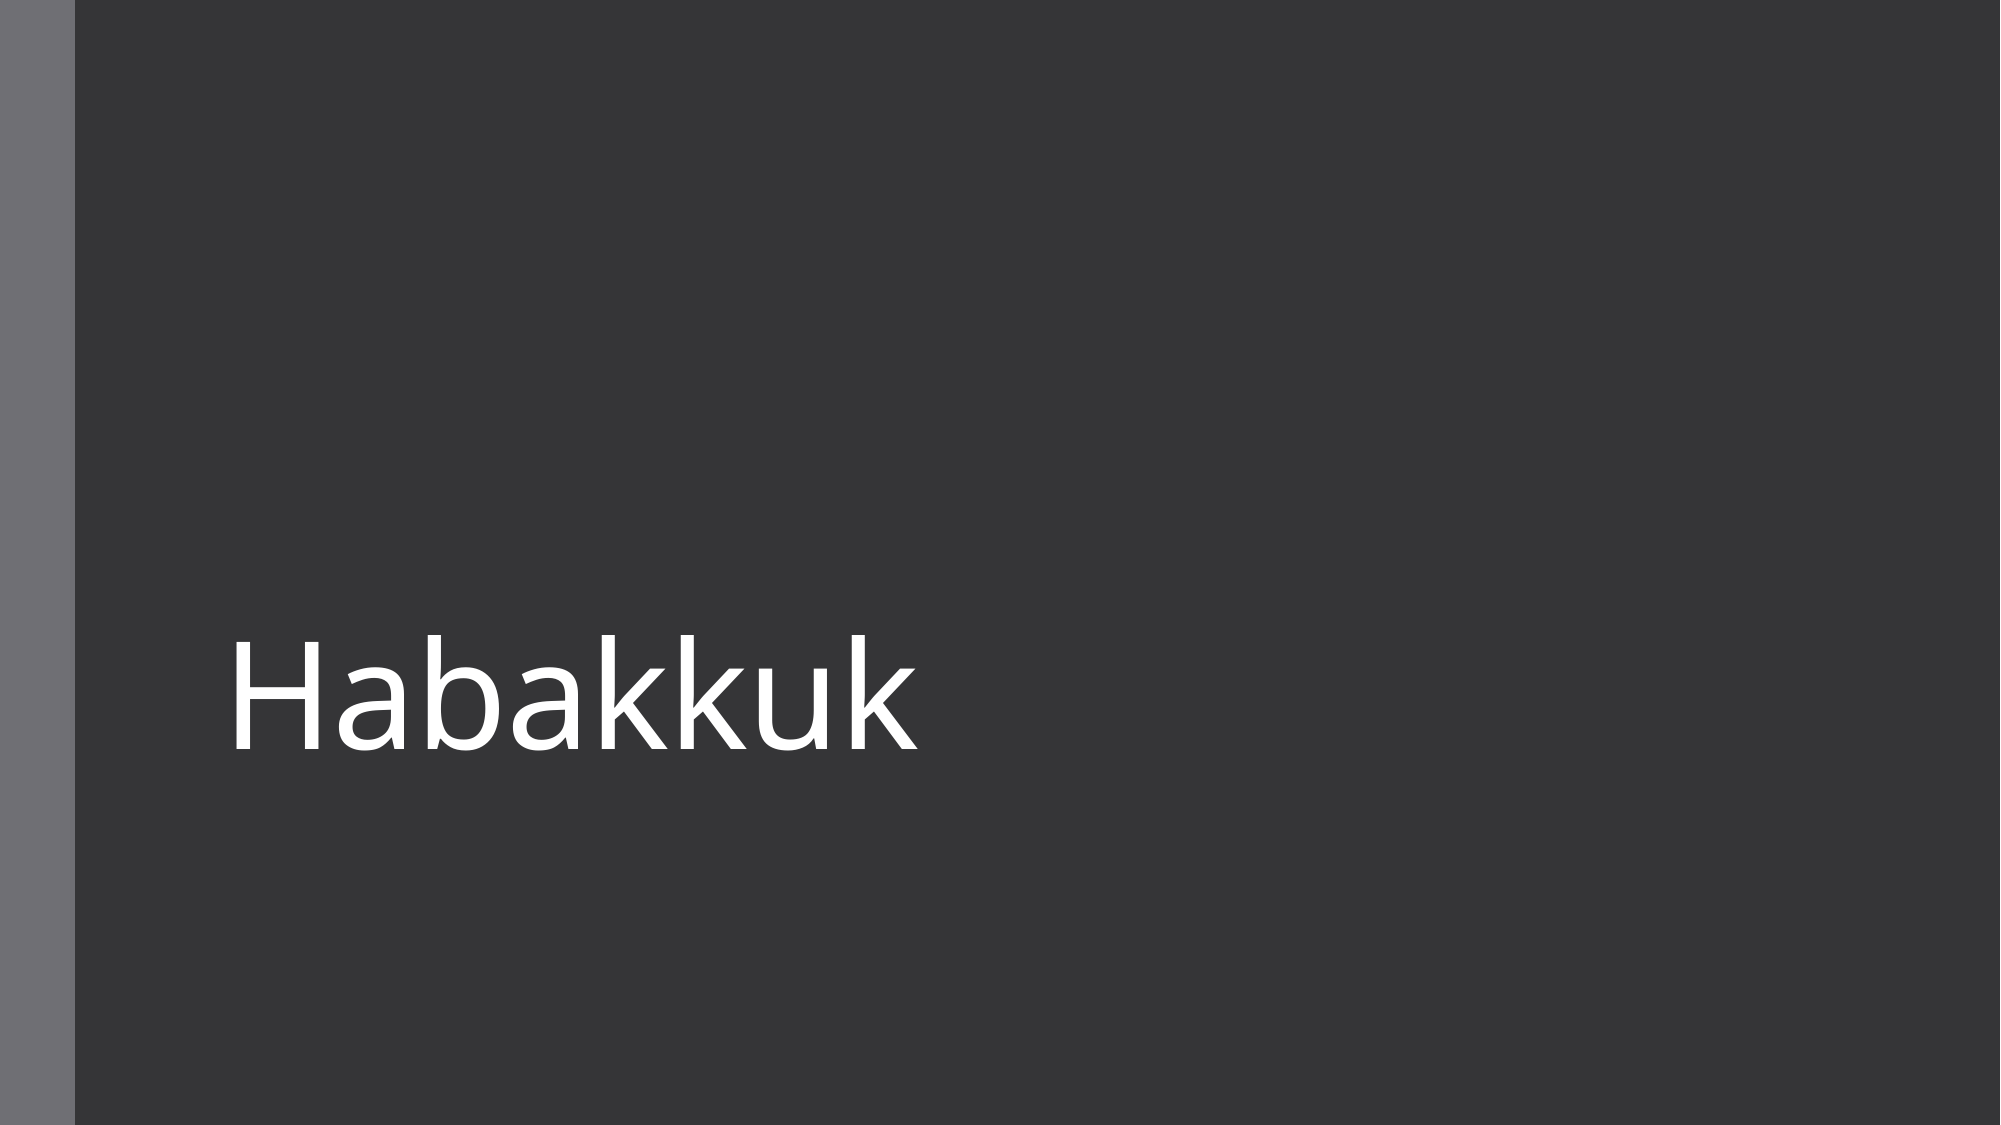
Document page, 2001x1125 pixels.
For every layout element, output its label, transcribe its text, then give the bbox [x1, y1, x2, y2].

title Habakkuk [206, 124, 1752, 788]
